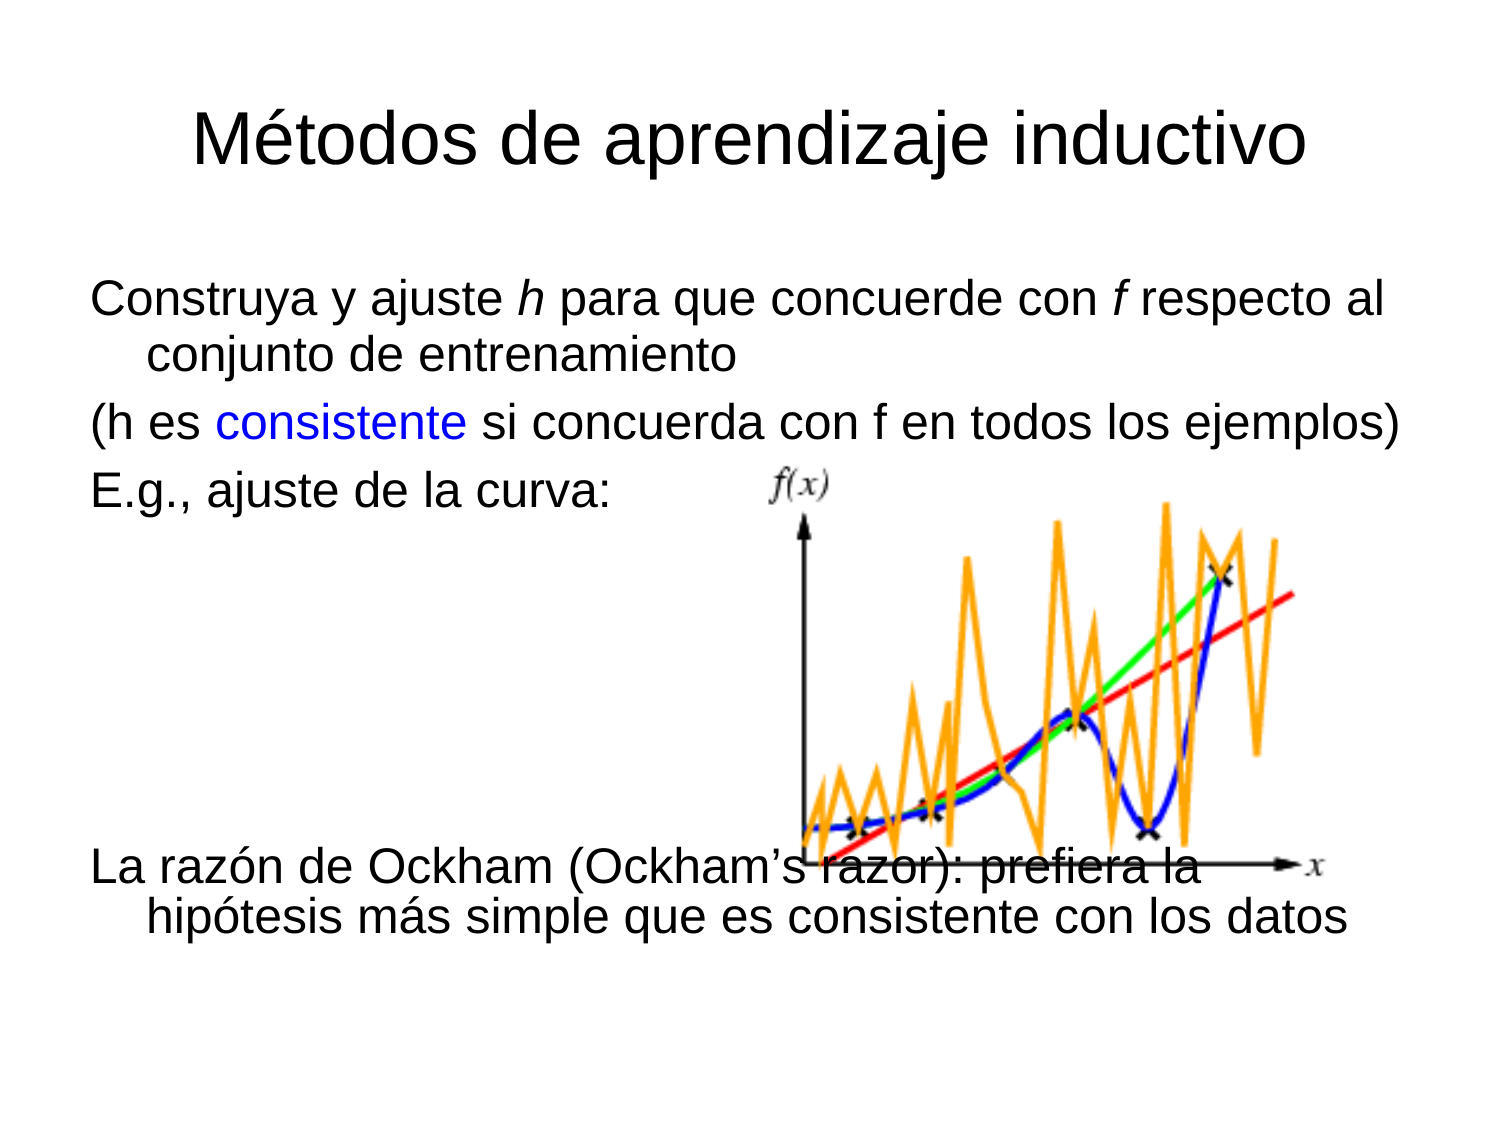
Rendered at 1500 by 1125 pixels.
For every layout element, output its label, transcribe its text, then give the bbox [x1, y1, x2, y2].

title Métodos de aprendizaje inductivo [75, 45, 1426, 233]
list Construya y ajuste h para que concuerde con f respecto al conjunto de entrenamiento (h es consistente si concuerda con f en todos los ejemplos) E.g., ajuste de la curva: La razón de Ockham (Ockham’s razor): prefiera la hipótesis más simple que es consistente con los datos [75, 262, 1426, 1088]
